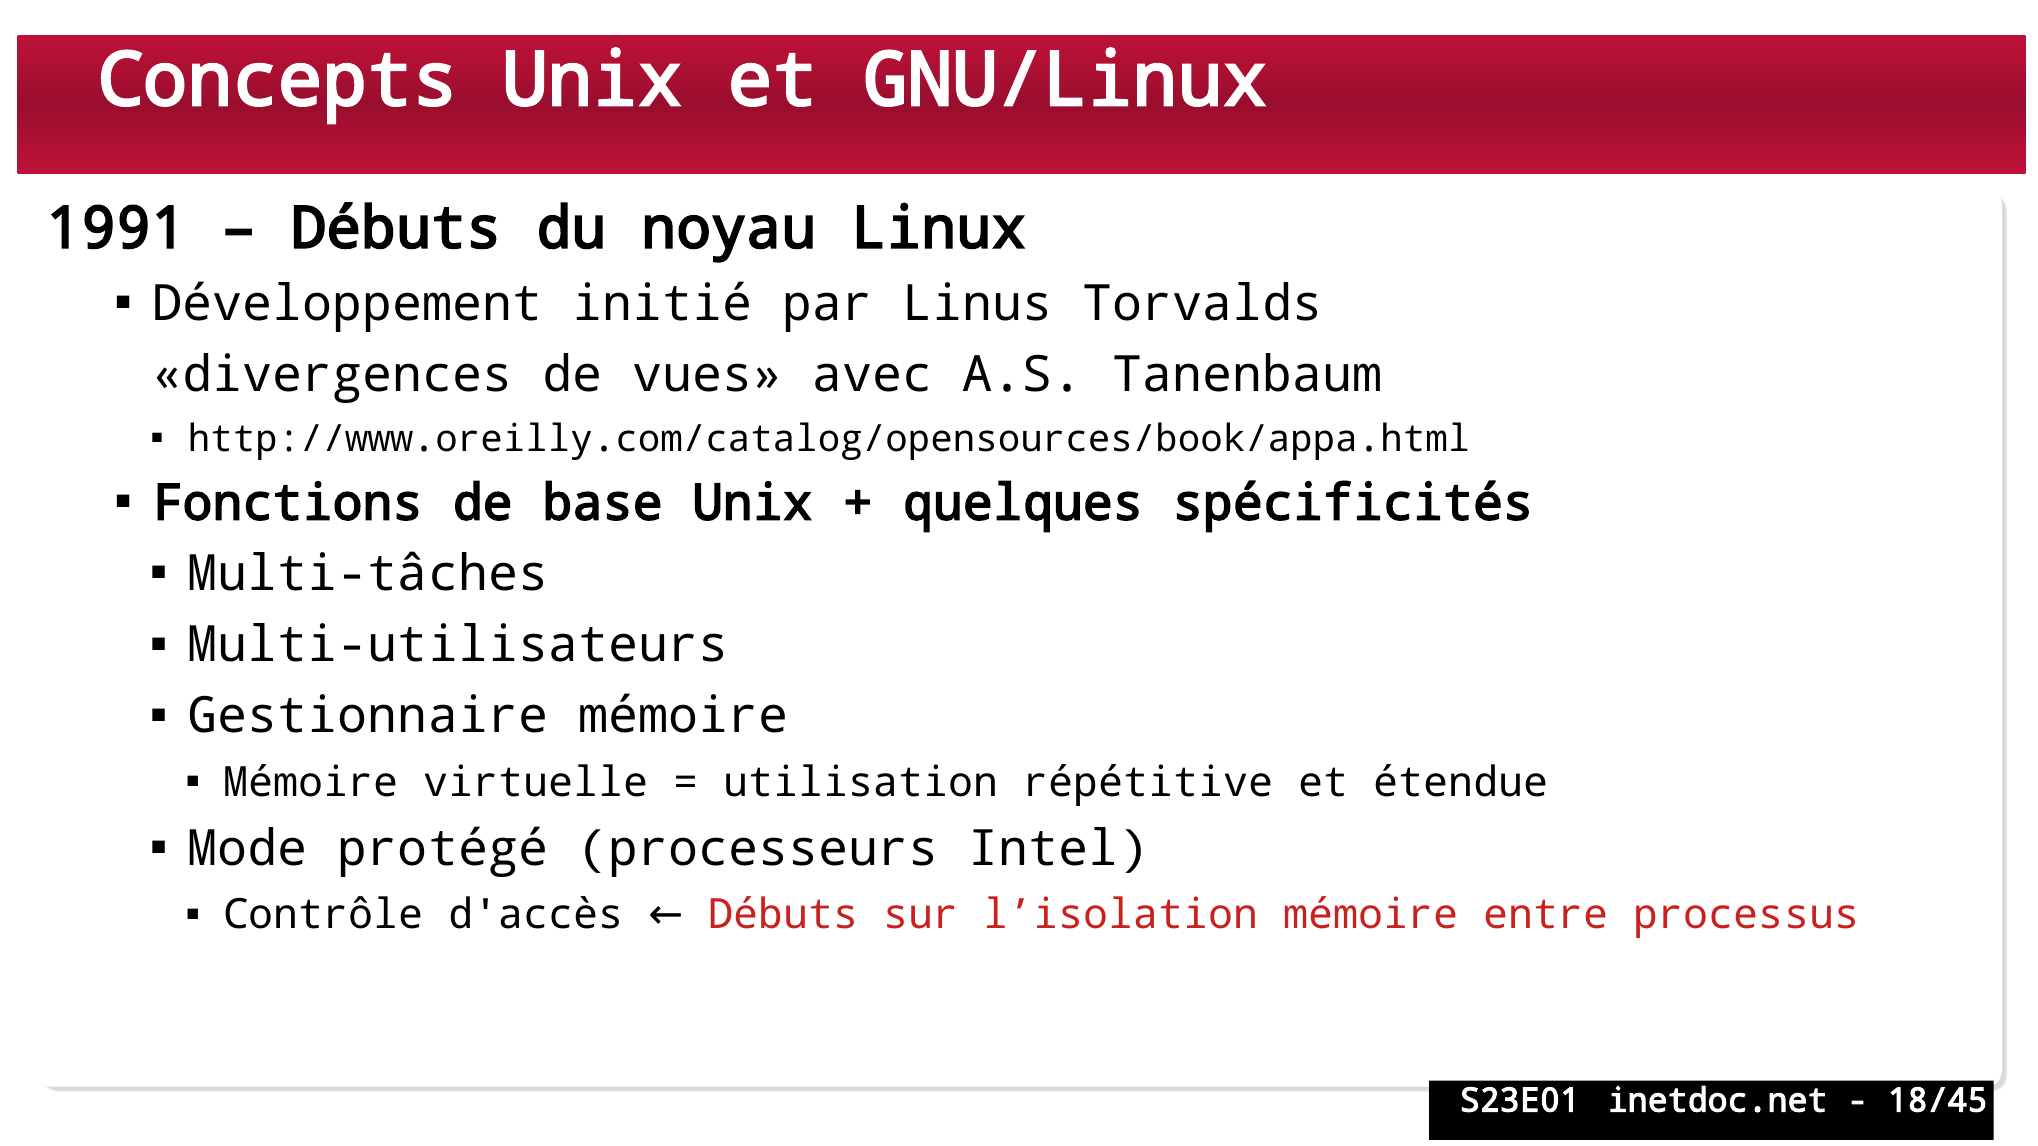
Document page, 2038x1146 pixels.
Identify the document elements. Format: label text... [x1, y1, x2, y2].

text_box S23E01 inetdoc.net - <numéro>/45 [1429, 1080, 1994, 1140]
text_box Concepts Unix et GNU/Linux [17, 35, 2026, 174]
text_box 1991 – Débuts du noyau Linux Développement initié par Linus Torvalds «divergences de vues» avec A.S. Tanenbaum http://www.oreilly.com/catalog/opensources/book/appa.html Fonctions de base Unix + quelques spécificités Multi-tâches Multi-utilisateurs Gestionnaire mémoire Mémoire virtuelle = utilisation répétitive et étendue Mode protégé (processeurs Intel) Contrôle d'accès ← Débuts sur l’isolation mémoire entre processus [35, 188, 2003, 1087]
